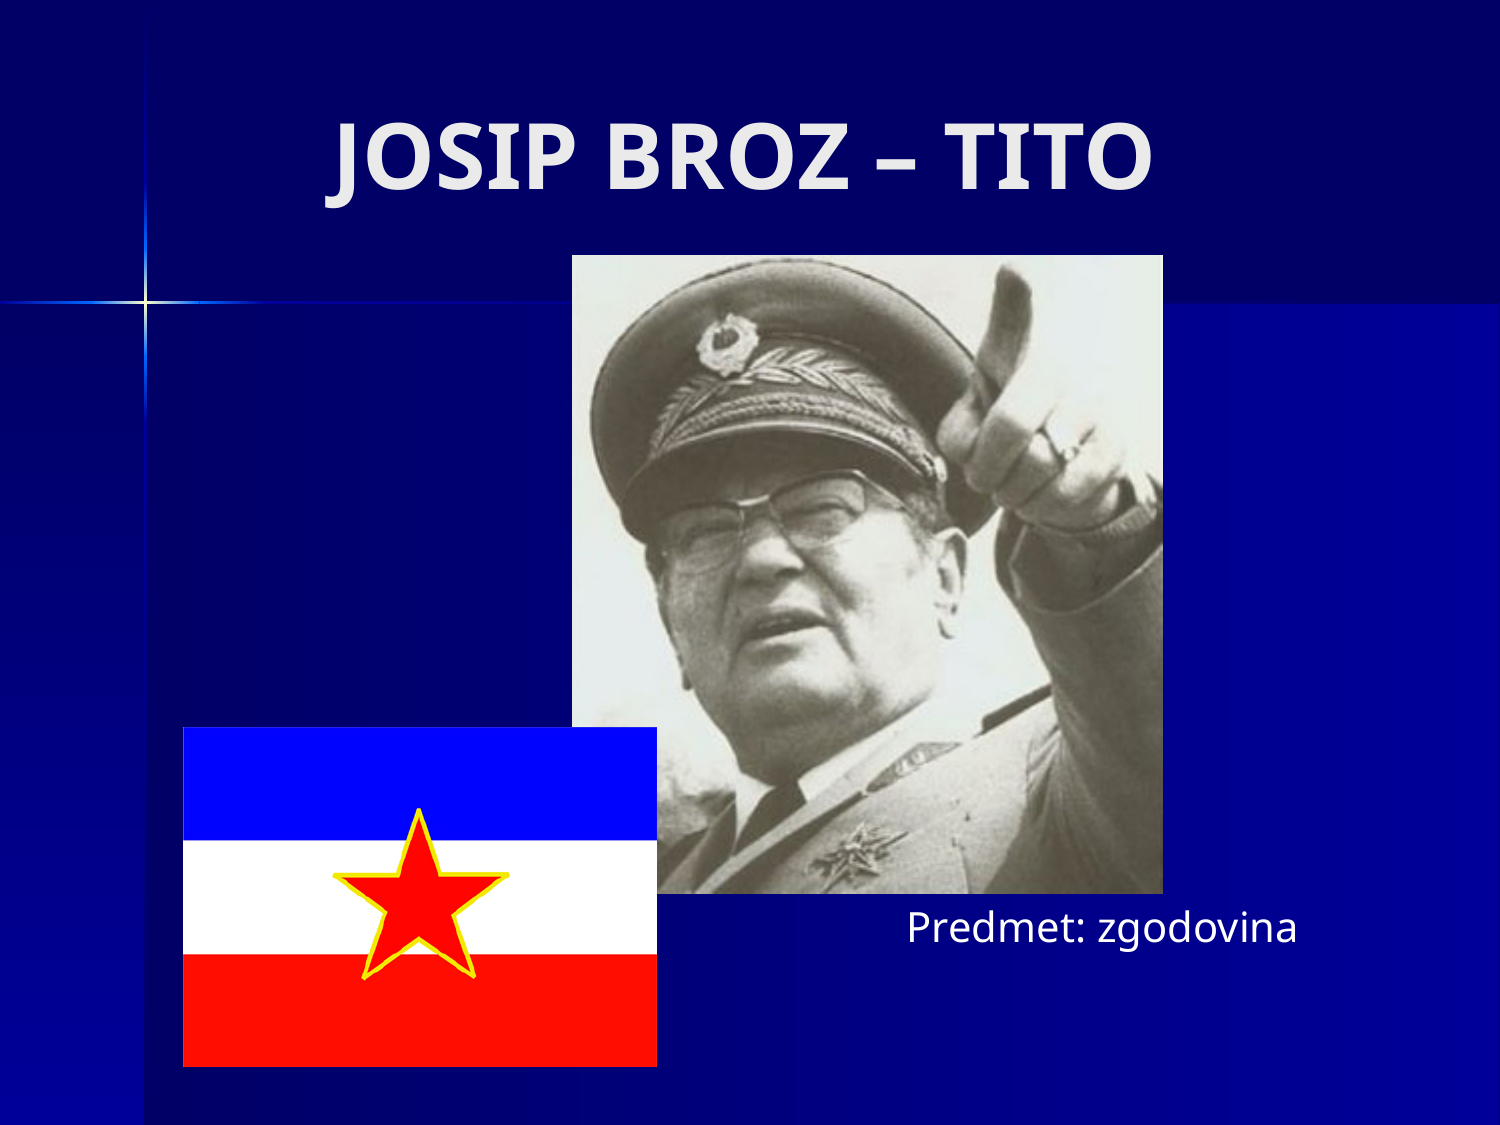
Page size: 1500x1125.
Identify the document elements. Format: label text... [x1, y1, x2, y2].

title JOSIP BROZ – TITO [174, 50, 1447, 256]
list Predmet: zgodovina [891, 893, 1500, 1024]
picture [183, 255, 1163, 1067]
